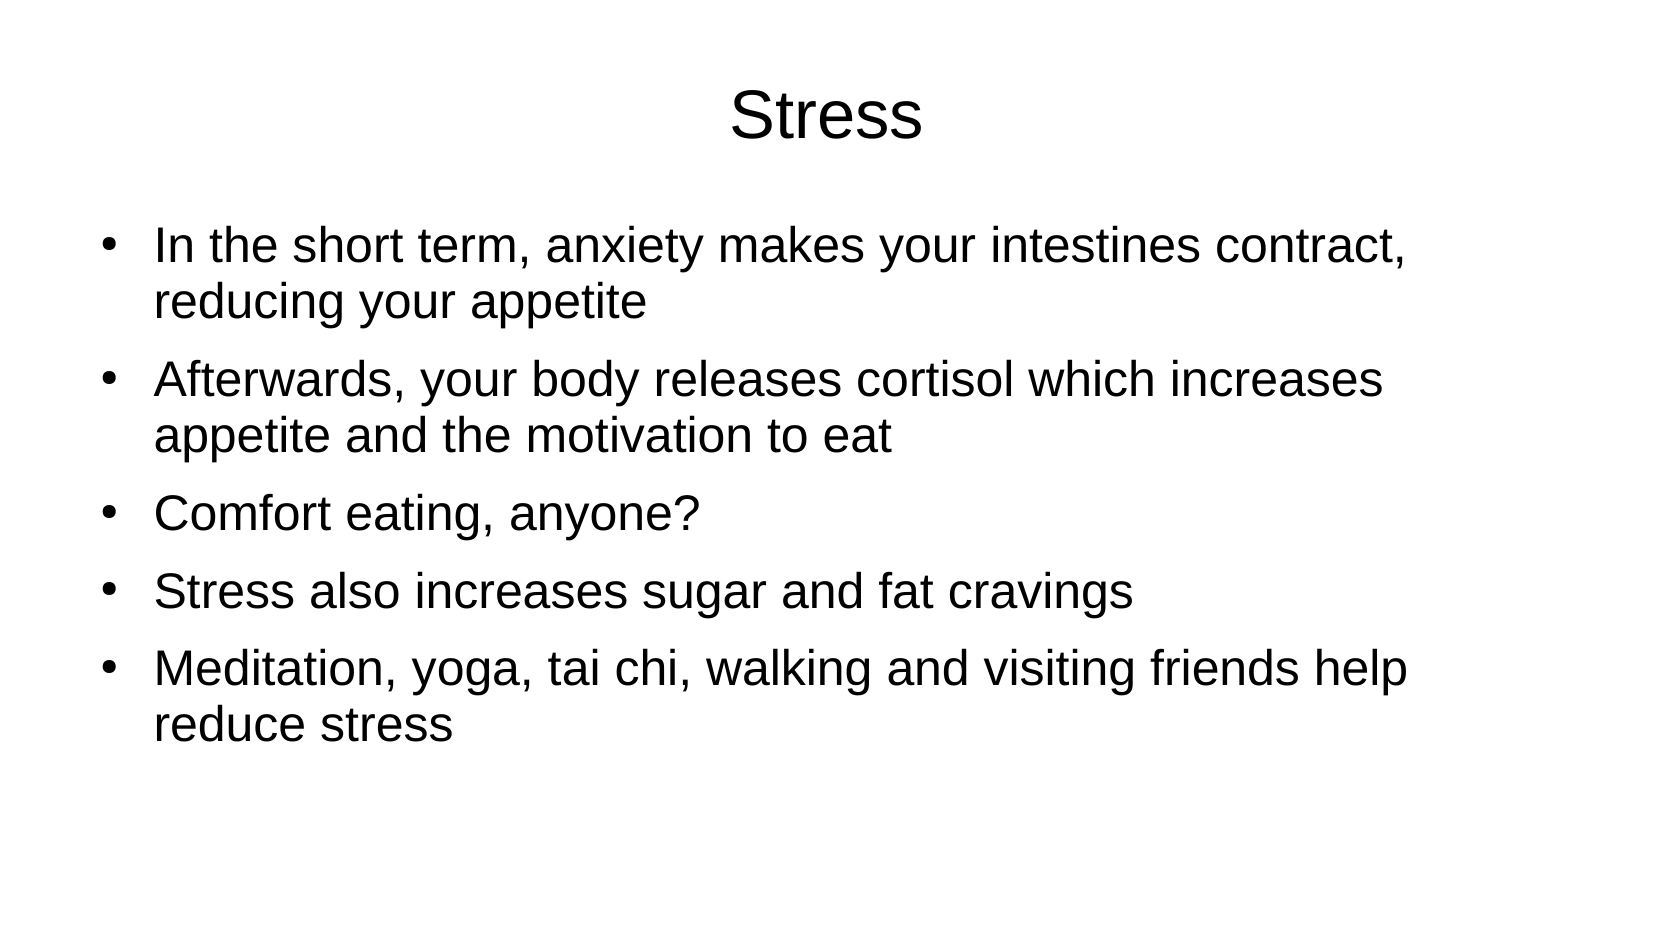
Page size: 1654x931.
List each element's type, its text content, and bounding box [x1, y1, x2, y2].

list In the short term, anxiety makes your intestines contract, reducing your appetite Afterwards, your body releases cortisol which increases appetite and the motivation to eat Comfort eating, anyone? Stress also increases sugar and fat cravings Meditation, yoga, tai chi, walking and visiting friends help reduce stress [82, 217, 1571, 863]
title Stress [82, 37, 1571, 193]
